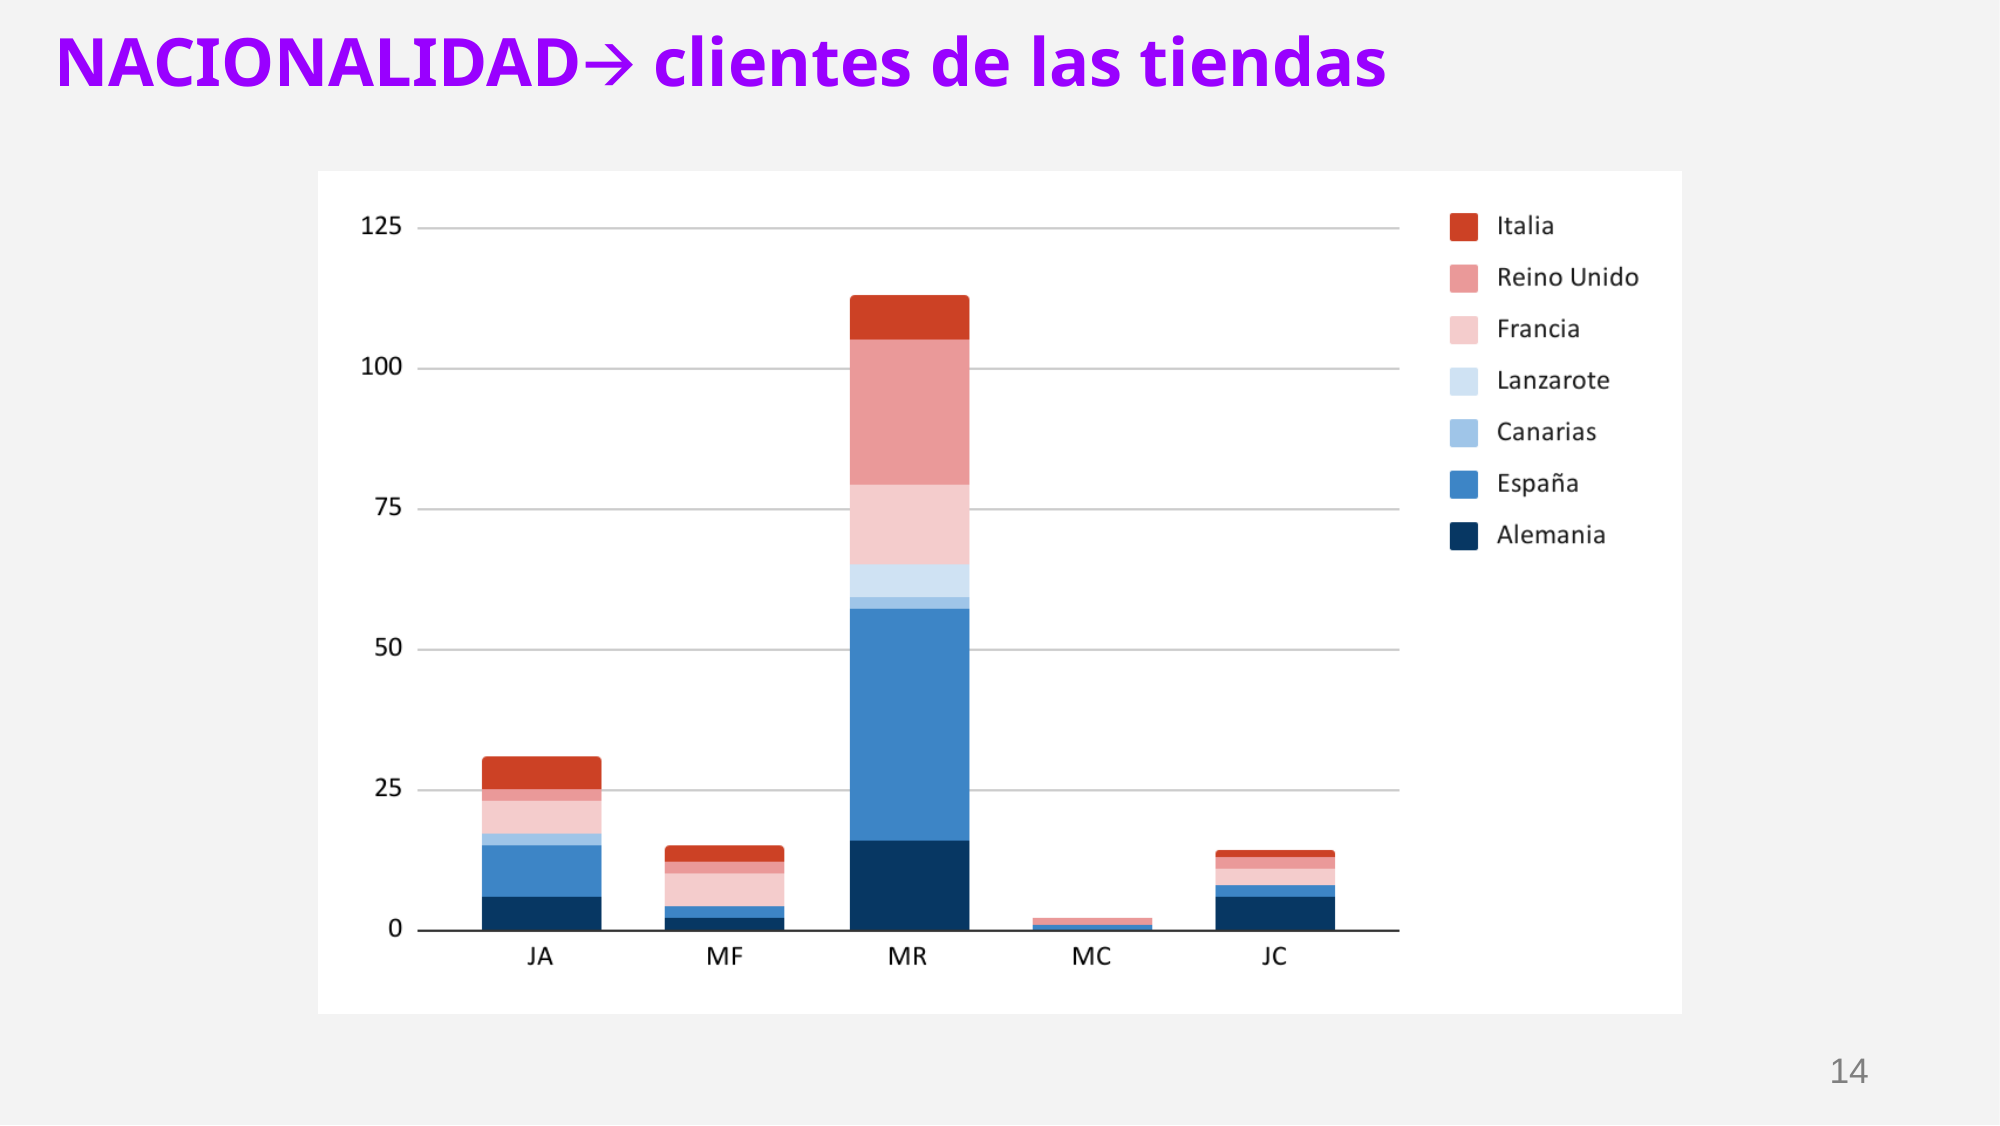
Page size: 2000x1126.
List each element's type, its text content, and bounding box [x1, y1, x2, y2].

slide_number <number> [1420, 1039, 1887, 1100]
text_box NACIONALIDAD🡪 clientes de las tiendas [54, 0, 1513, 120]
picture [318, 171, 1682, 1014]
